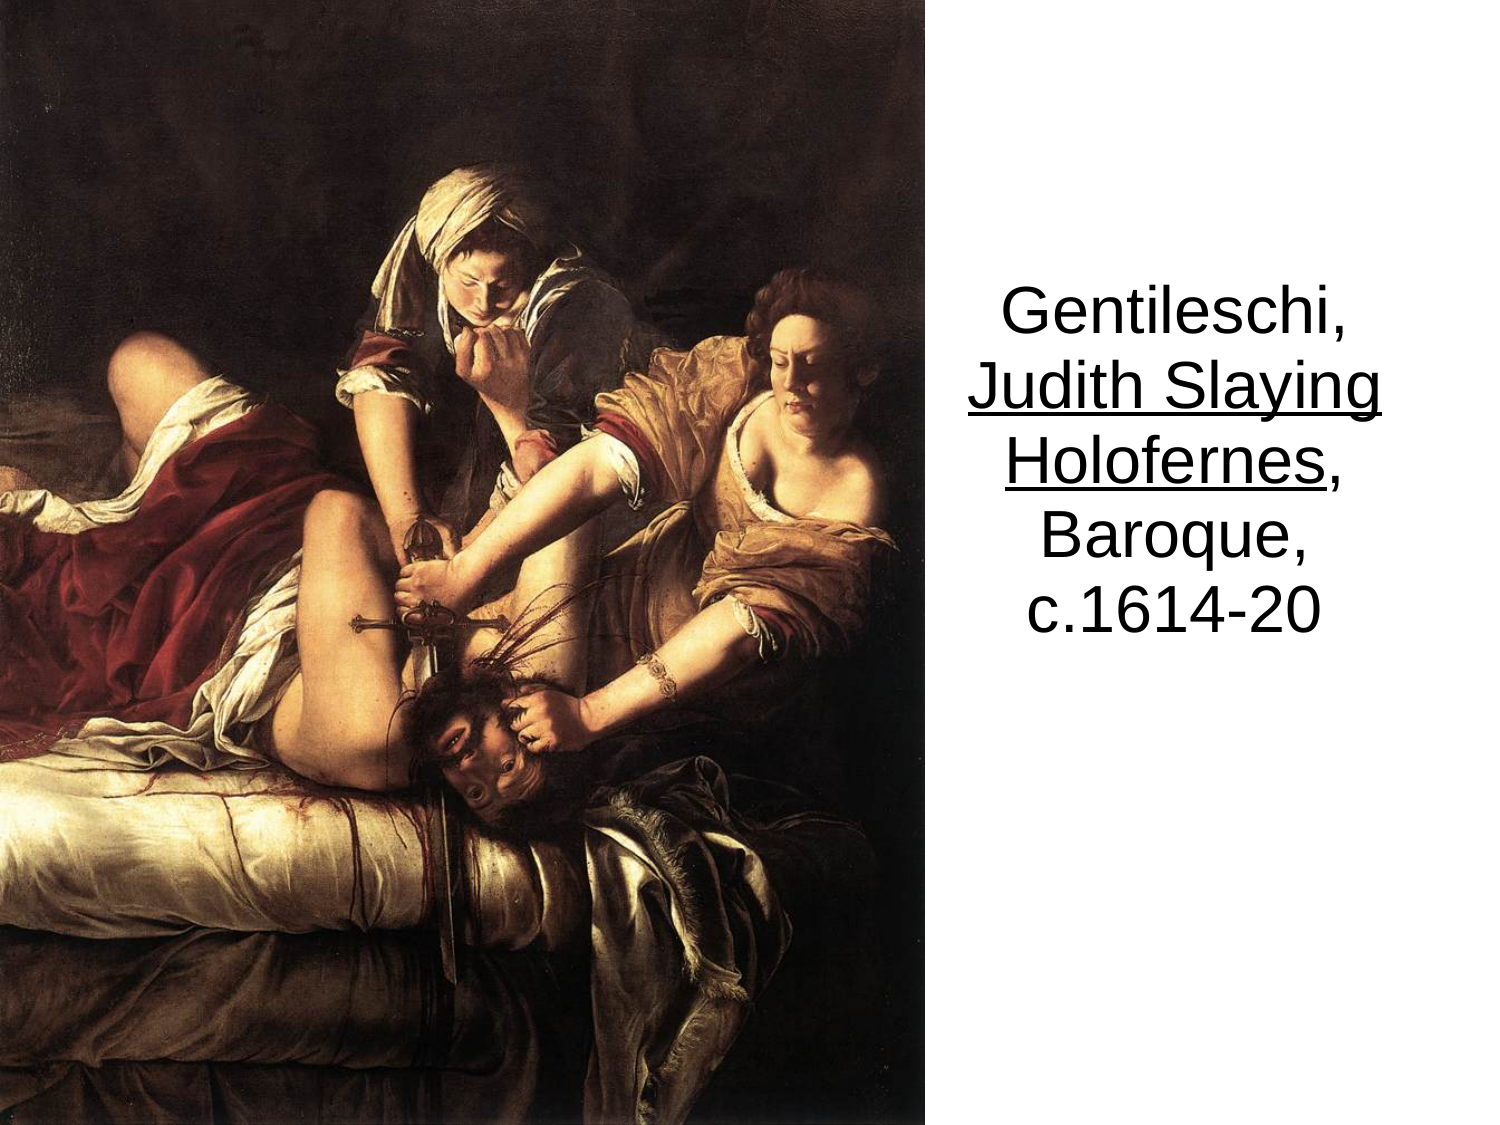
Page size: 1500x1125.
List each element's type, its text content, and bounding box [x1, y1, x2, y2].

title Gentileschi, Judith Slaying Holofernes, Baroque, c.1614-20 [925, 45, 1425, 876]
picture [0, 0, 925, 1125]
